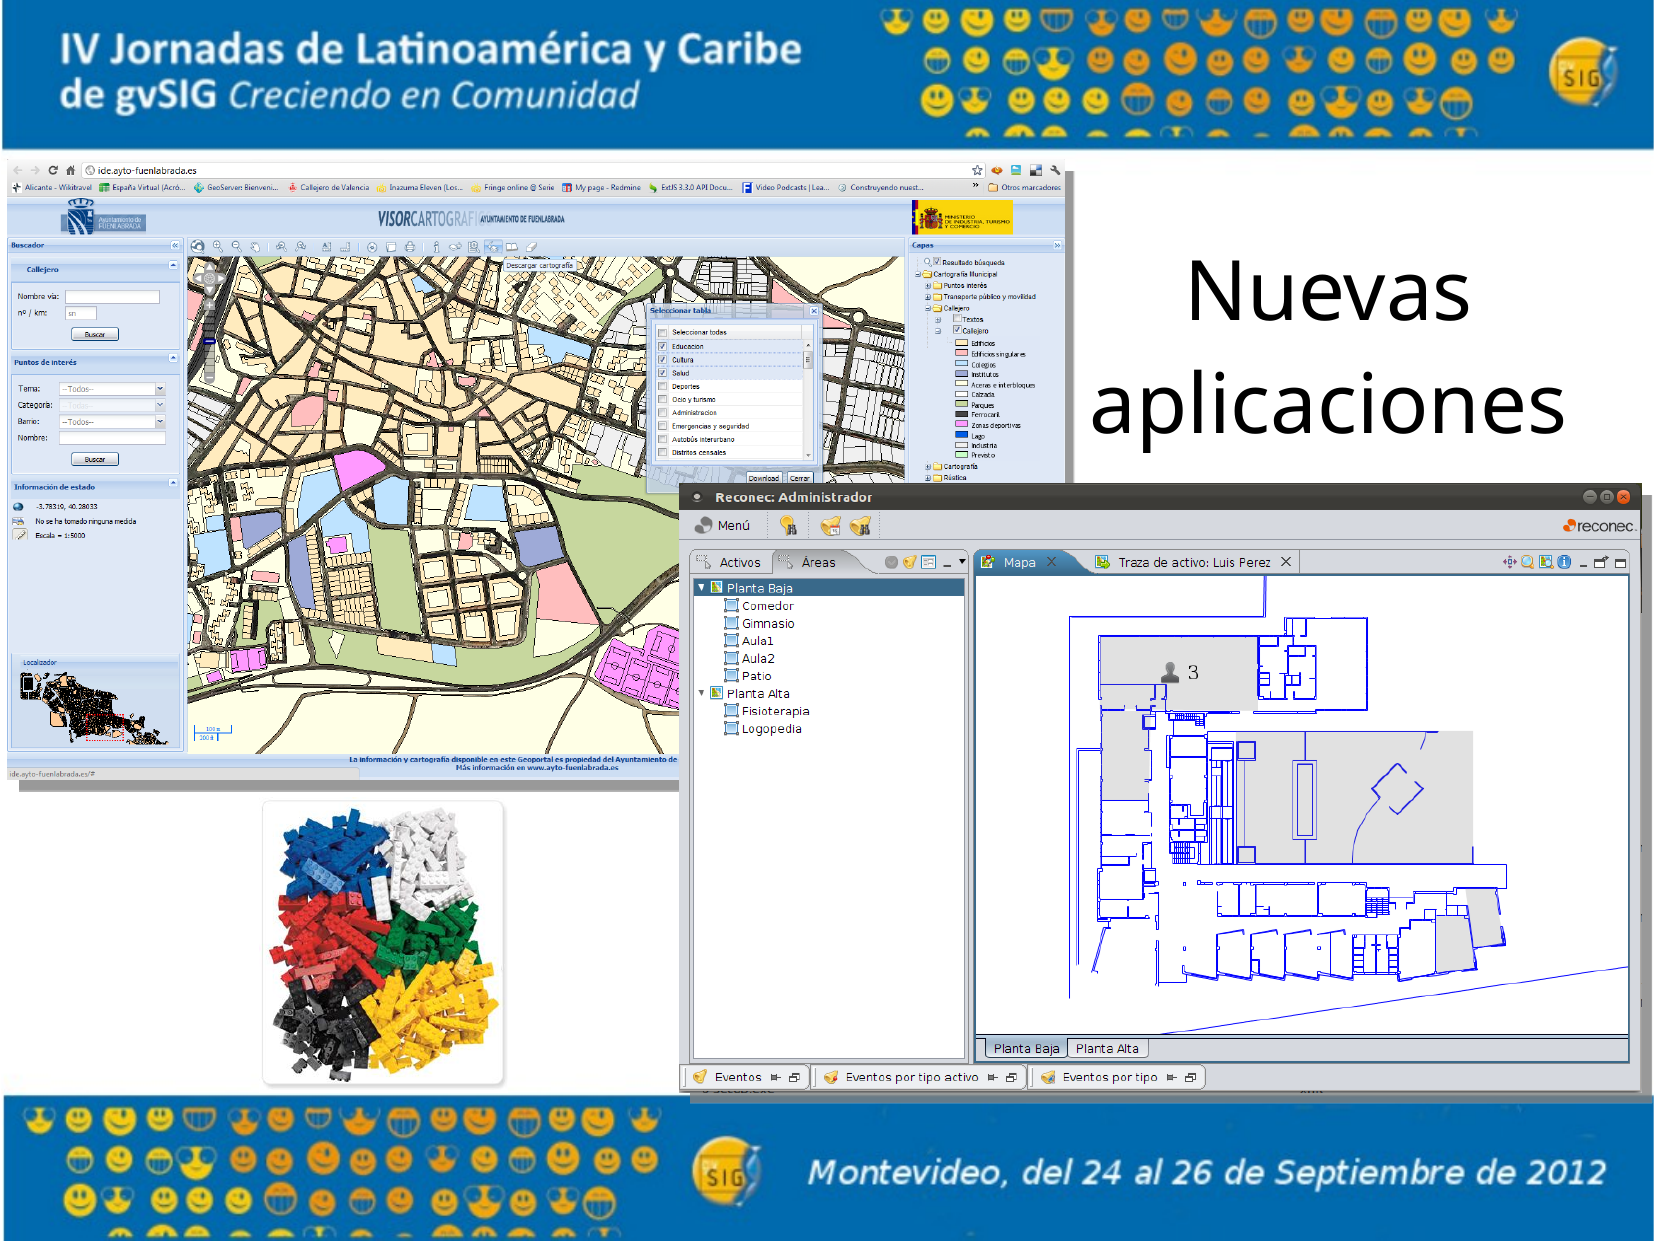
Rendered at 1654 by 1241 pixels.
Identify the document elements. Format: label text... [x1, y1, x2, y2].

title Nuevas aplicaciones [1076, 251, 1654, 439]
picture [1, 0, 1654, 1241]
